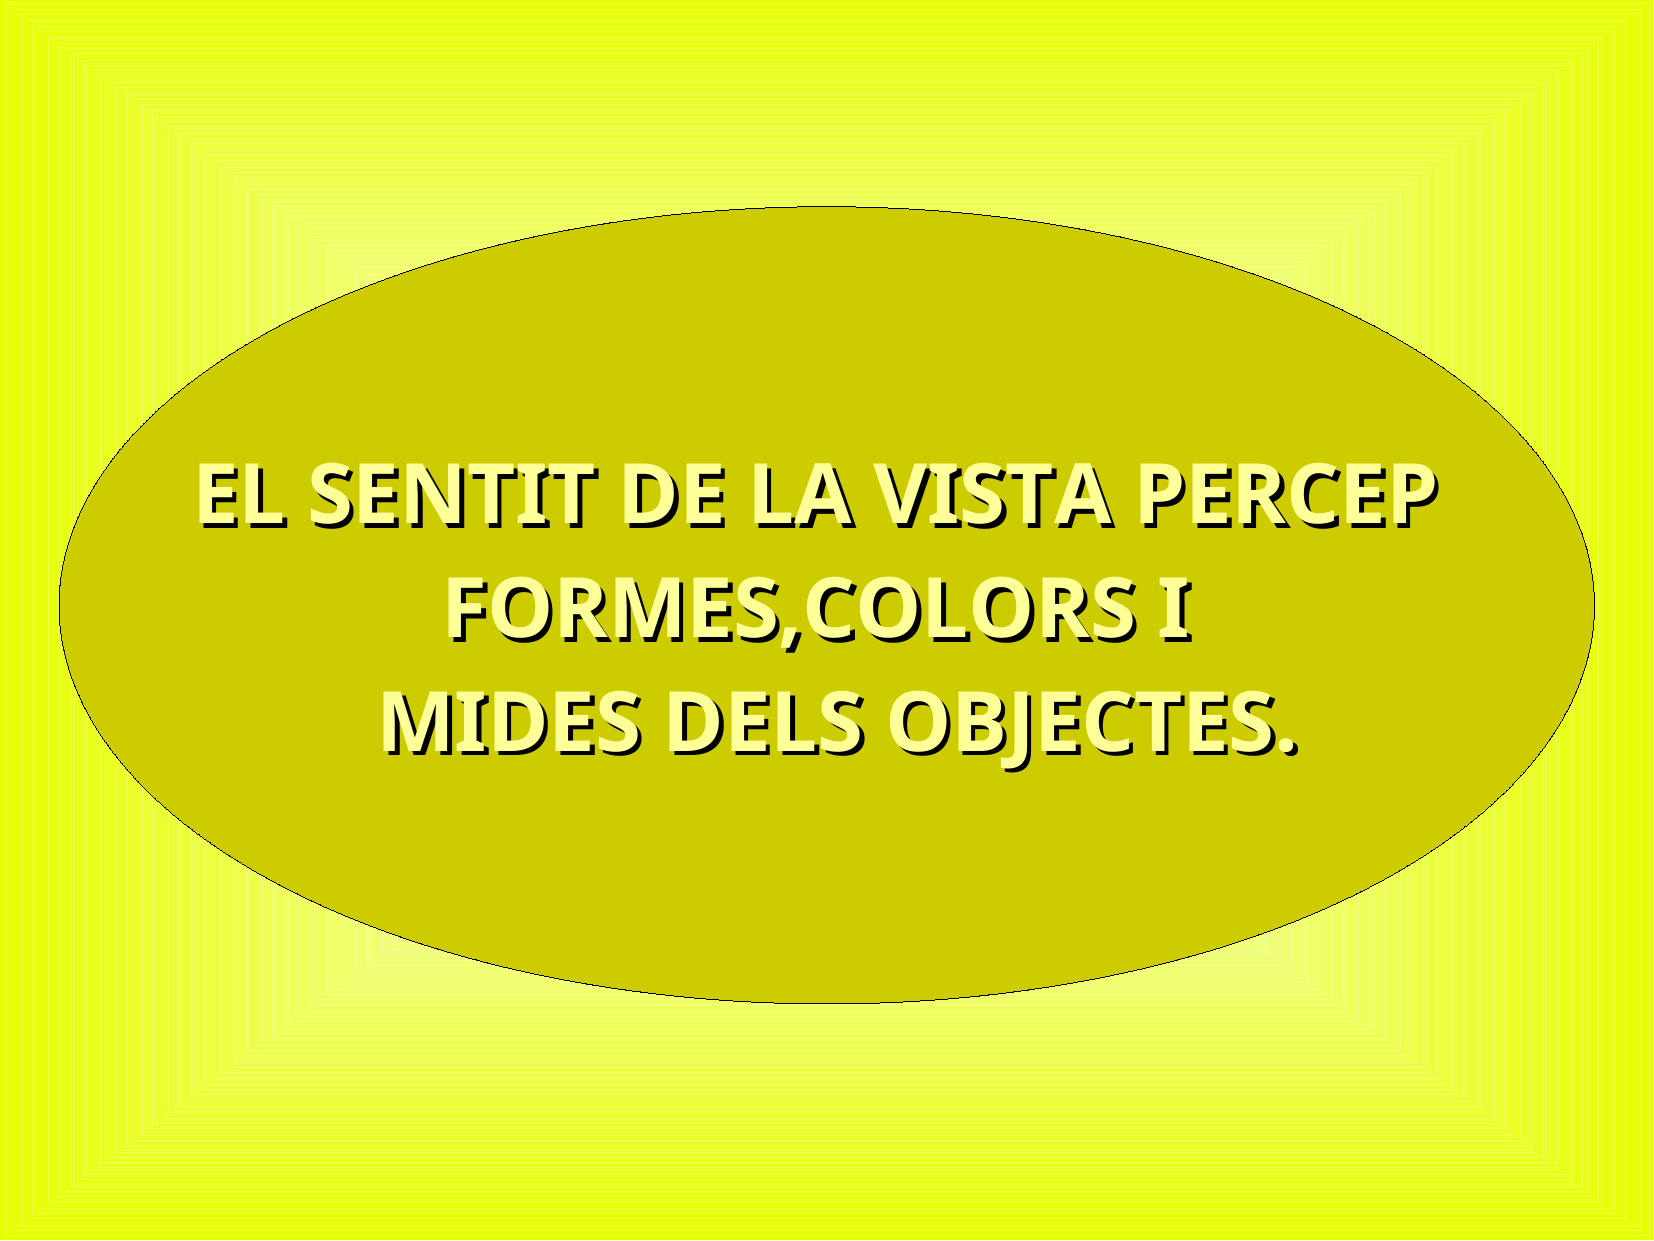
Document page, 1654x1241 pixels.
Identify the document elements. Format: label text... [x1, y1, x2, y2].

text_box EL SENTIT DE LA VISTA PERCEP FORMES,COLORS I MIDES DELS OBJECTES. [59, 206, 1595, 1004]
